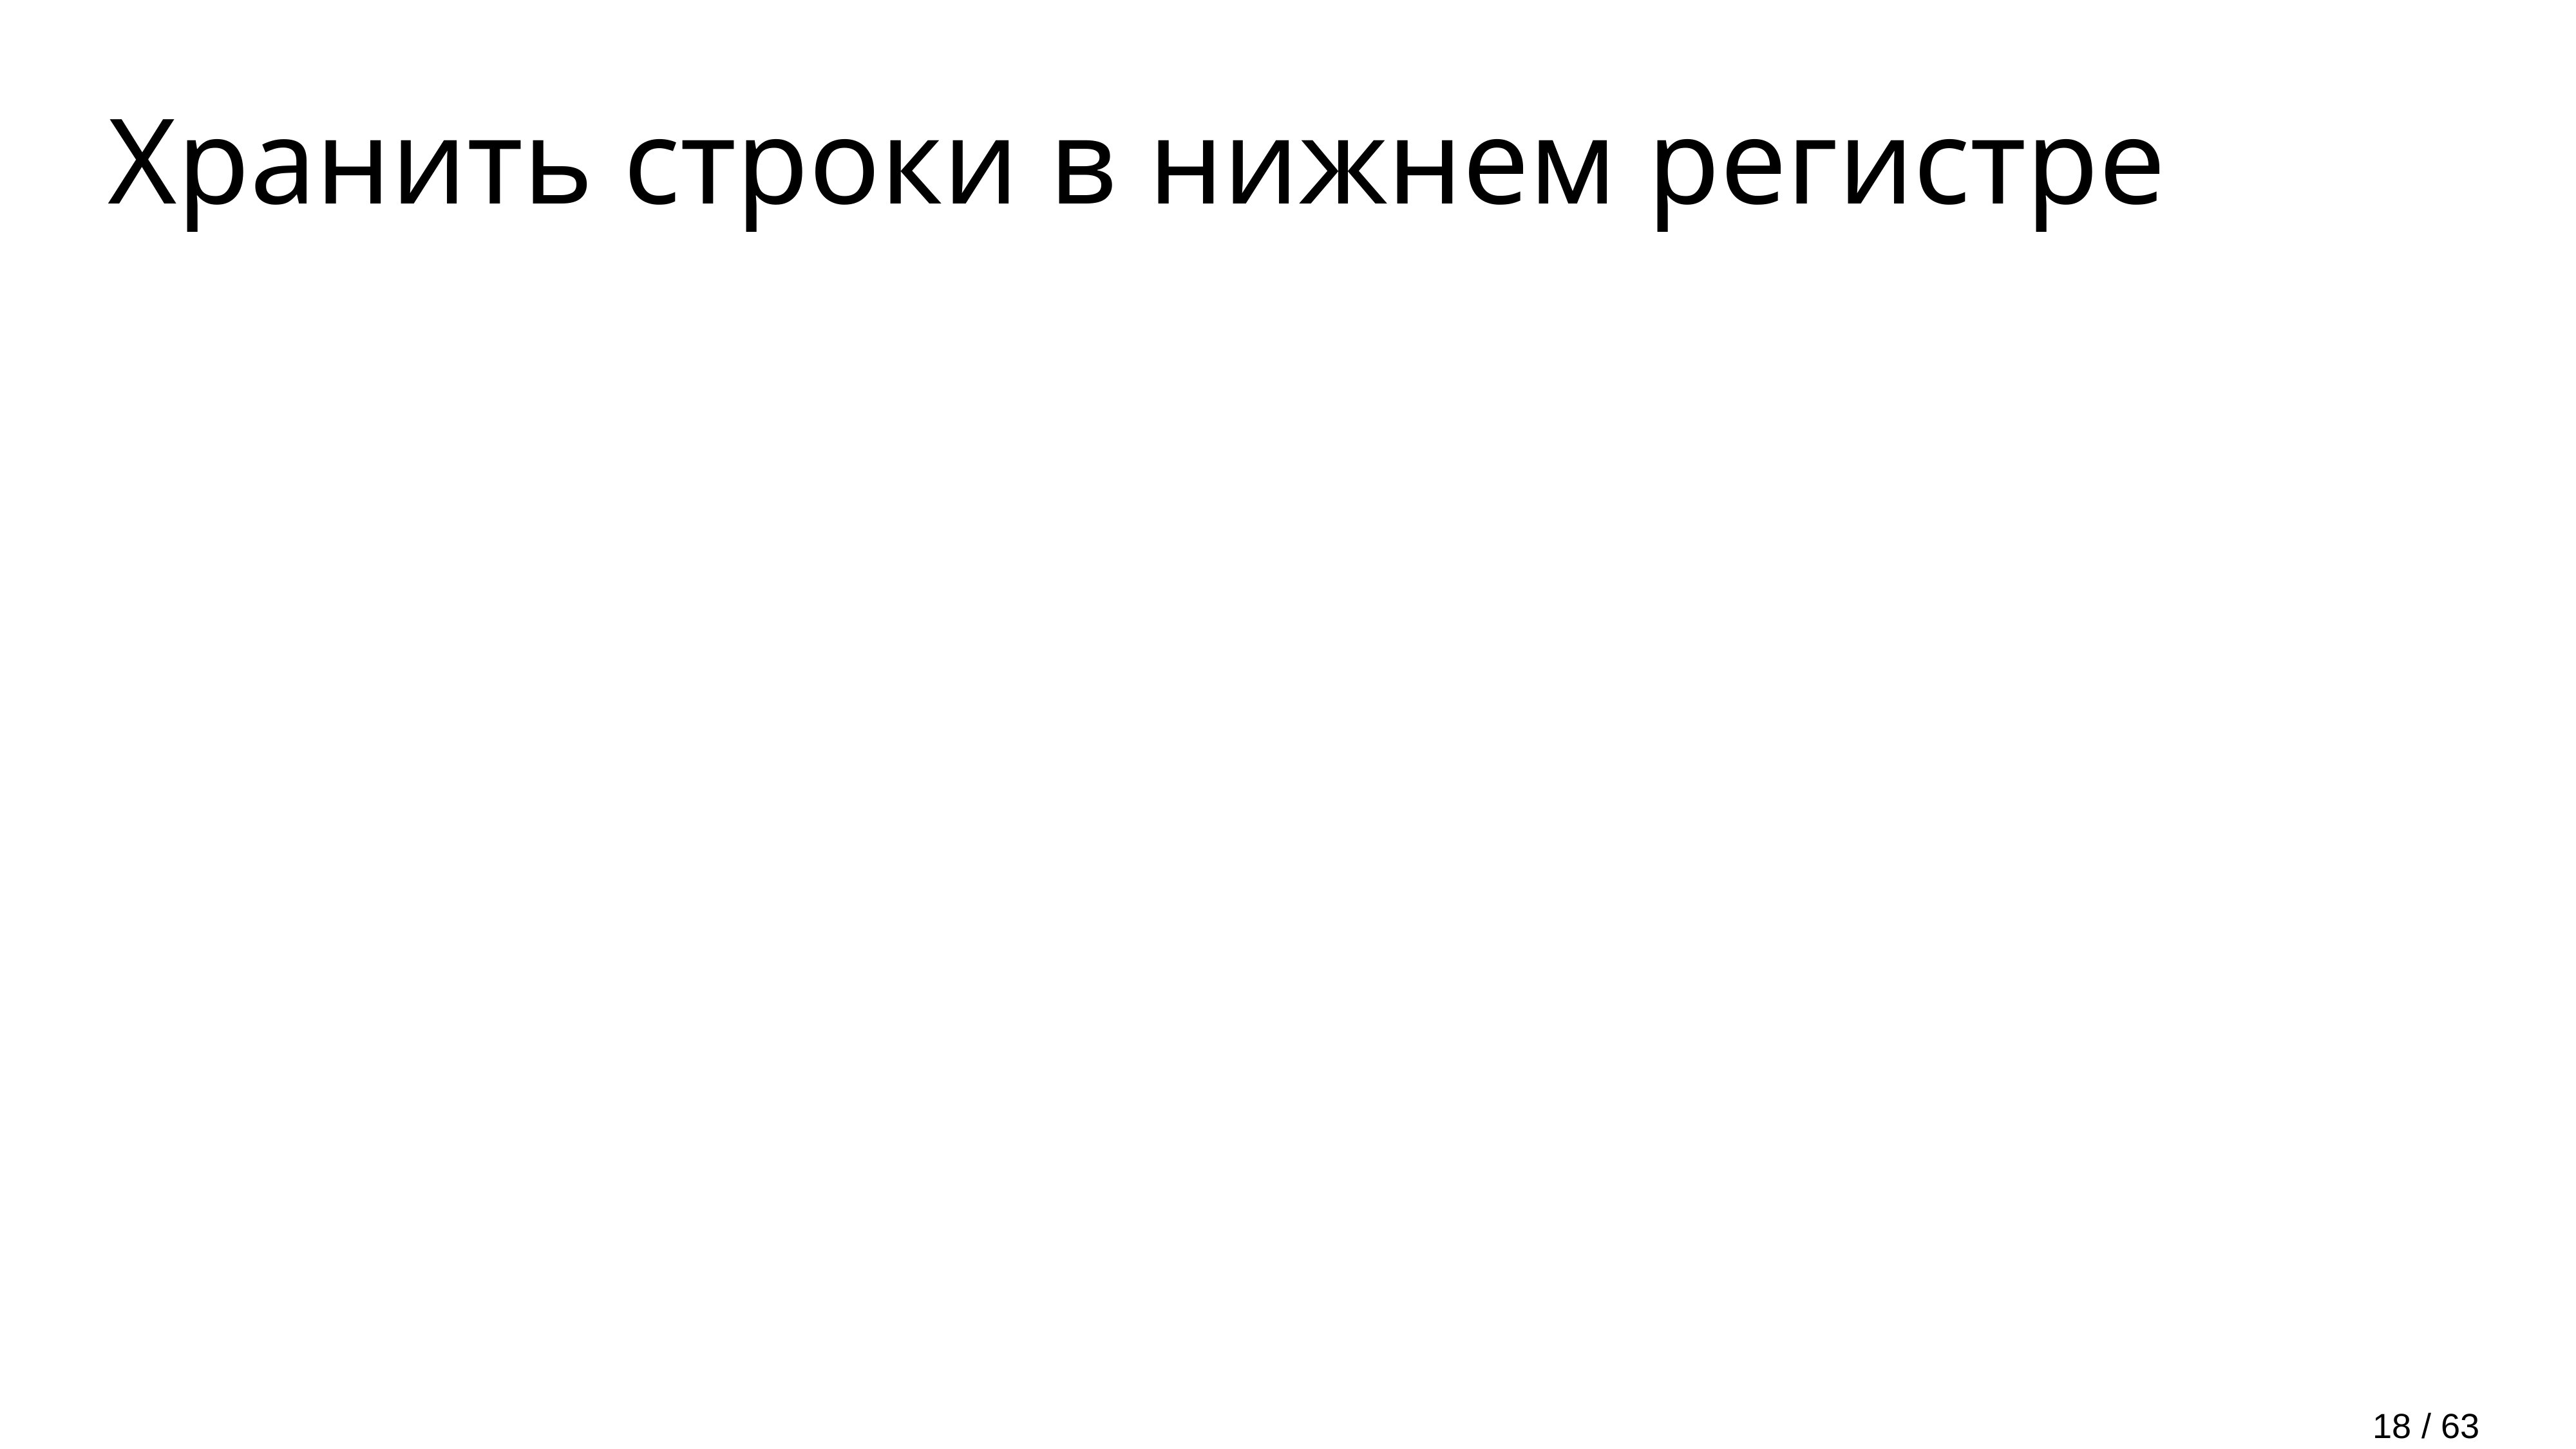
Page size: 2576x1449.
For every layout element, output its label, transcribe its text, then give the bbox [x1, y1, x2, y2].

title Хранить строки в нижнем регистре [108, 80, 2468, 242]
text_box <number> / 63 [2363, 1402, 2576, 1449]
